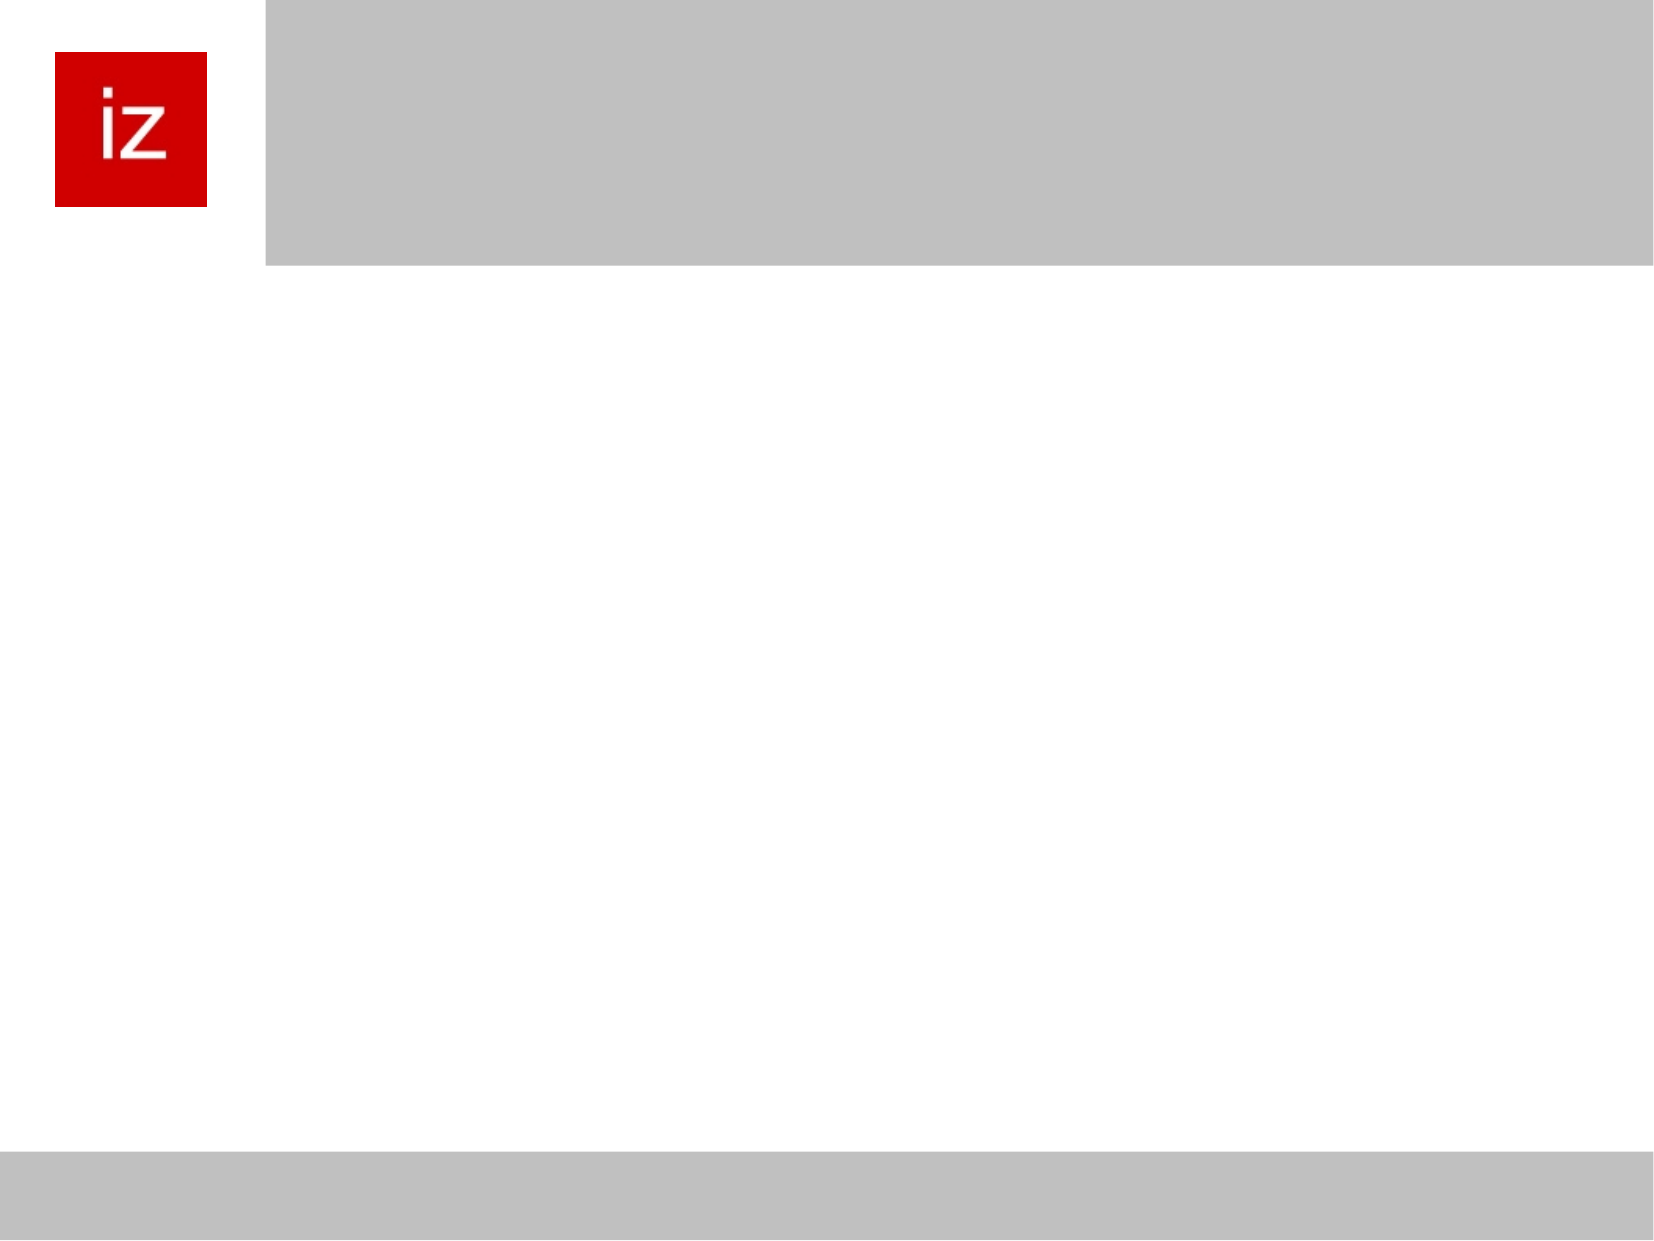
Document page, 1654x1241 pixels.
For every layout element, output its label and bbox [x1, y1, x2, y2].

picture [55, 52, 207, 207]
